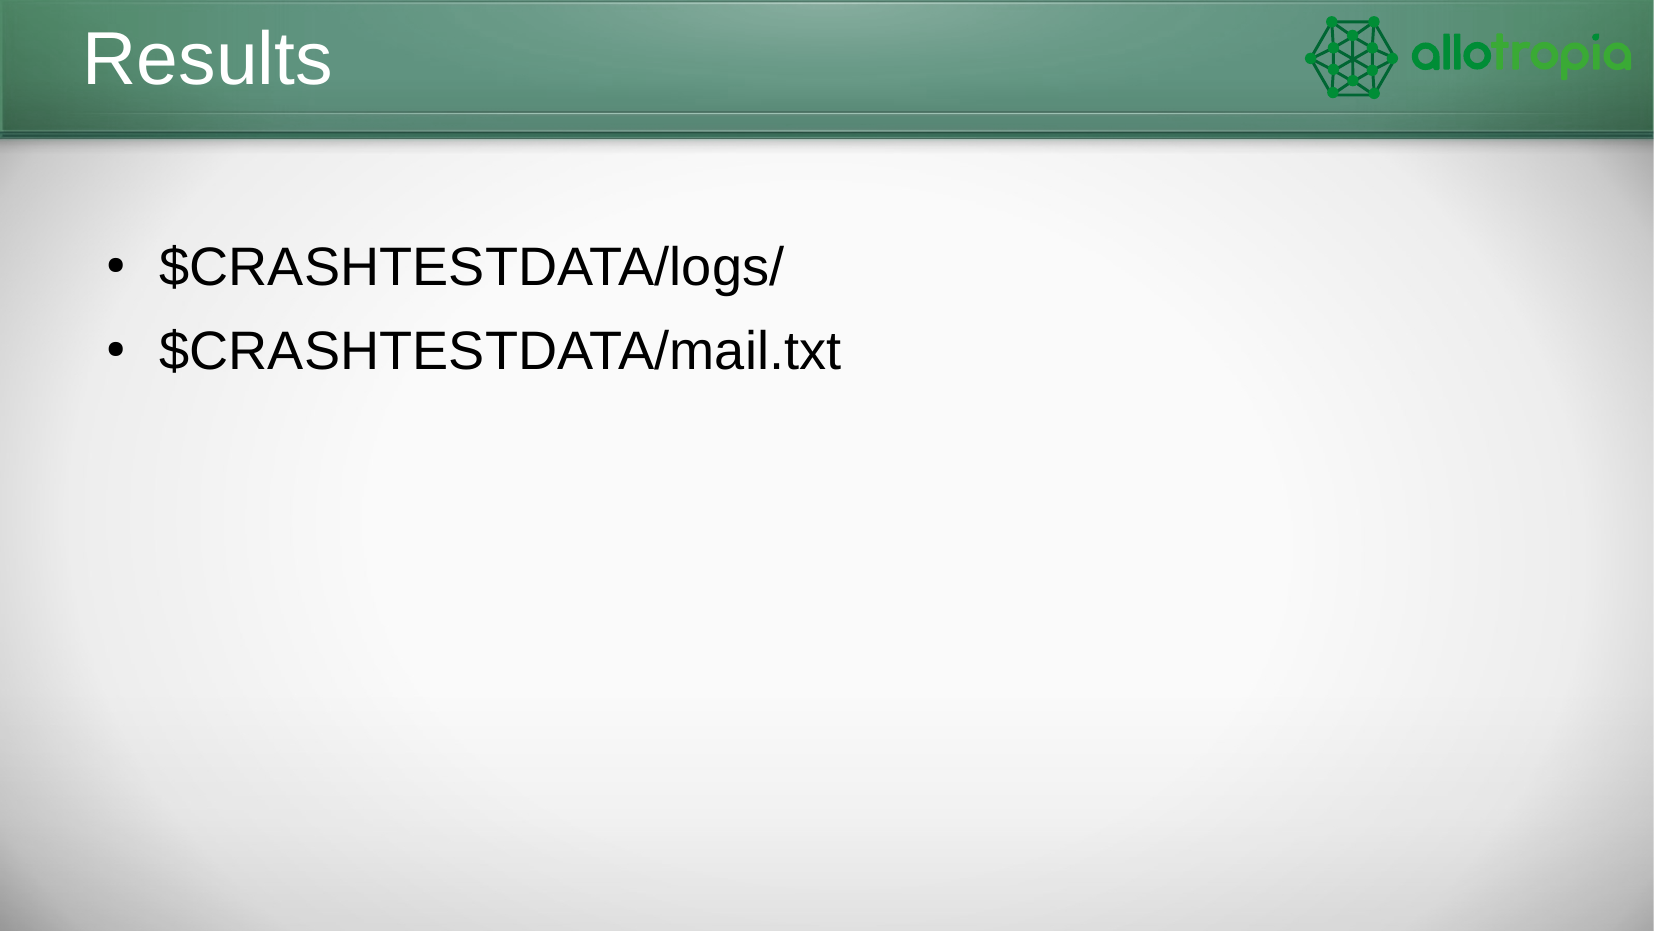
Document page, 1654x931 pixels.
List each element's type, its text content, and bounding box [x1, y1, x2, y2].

title Results [82, 0, 1235, 133]
list $CRASHTESTDATA/logs/ $CRASHTESTDATA/mail.txt [88, 236, 1565, 798]
picture [0, 0, 1654, 931]
